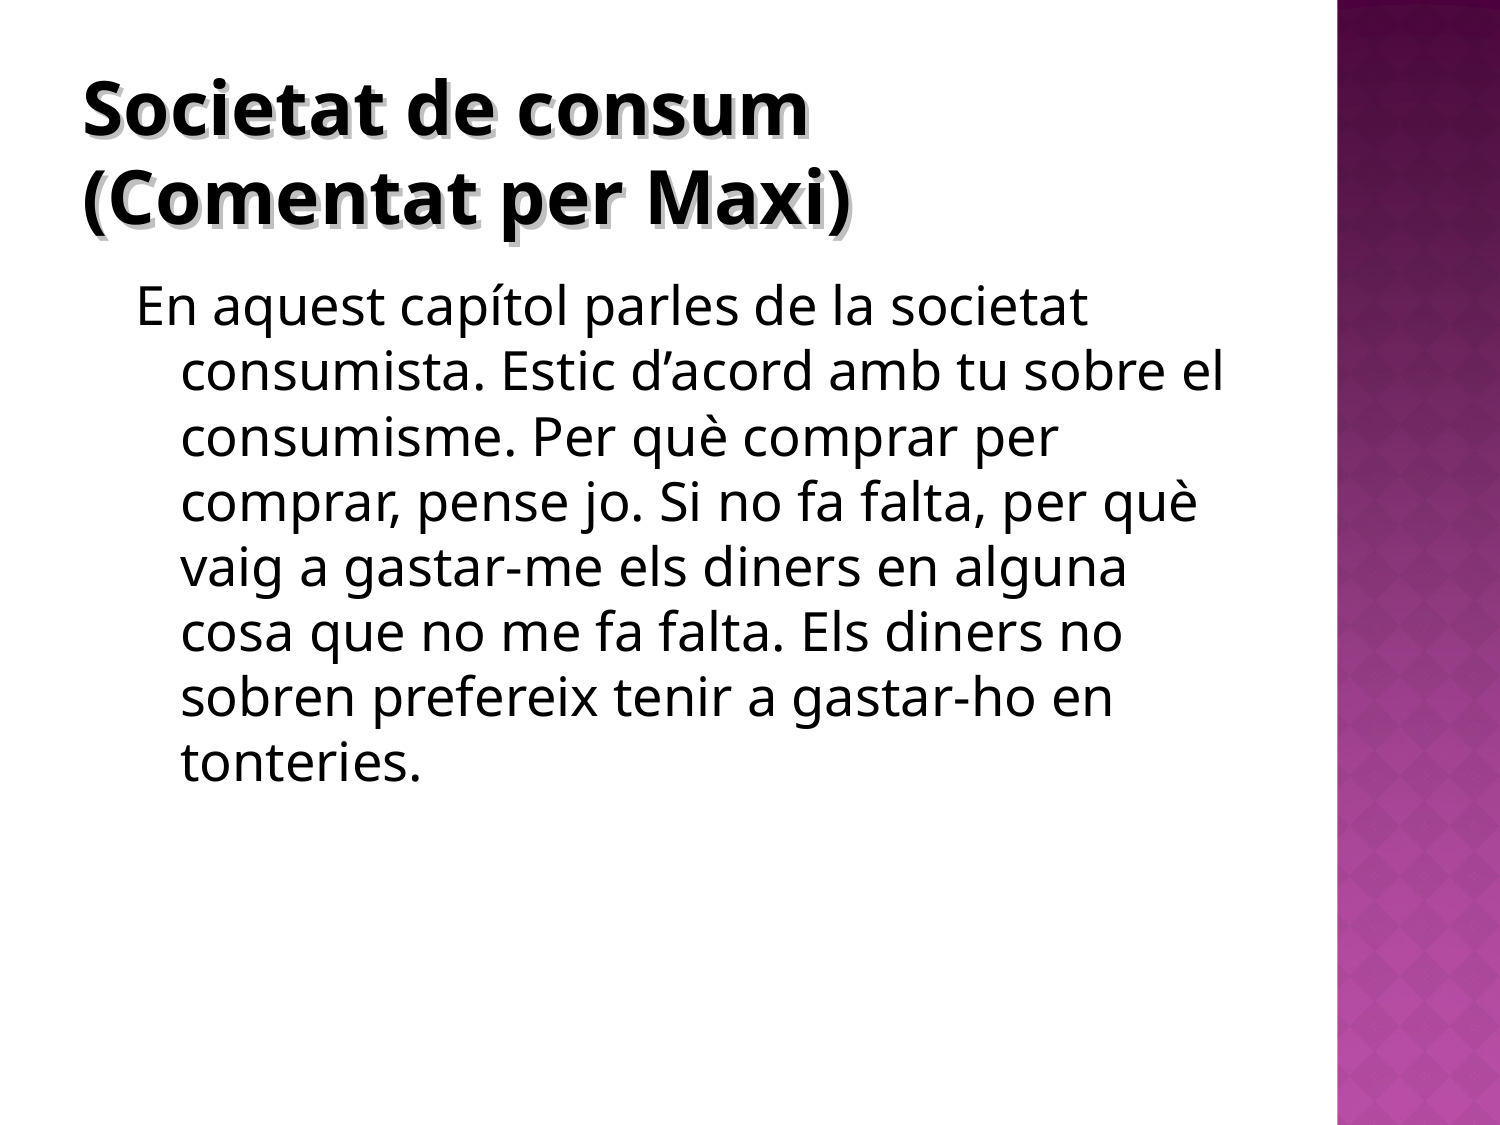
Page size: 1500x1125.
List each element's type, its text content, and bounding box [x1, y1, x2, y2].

list En aquest capítol parles de la societat consumista. Estic d’acord amb tu sobre el consumisme. Per què comprar per comprar, pense jo. Si no fa falta, per què vaig a gastar-me els diners en alguna cosa que no me fa falta. Els diners no sobren prefereix tenir a gastar-ho en tonteries. [75, 264, 1263, 1060]
title Societat de consum (Comentat per Maxi) [75, 52, 1263, 240]
